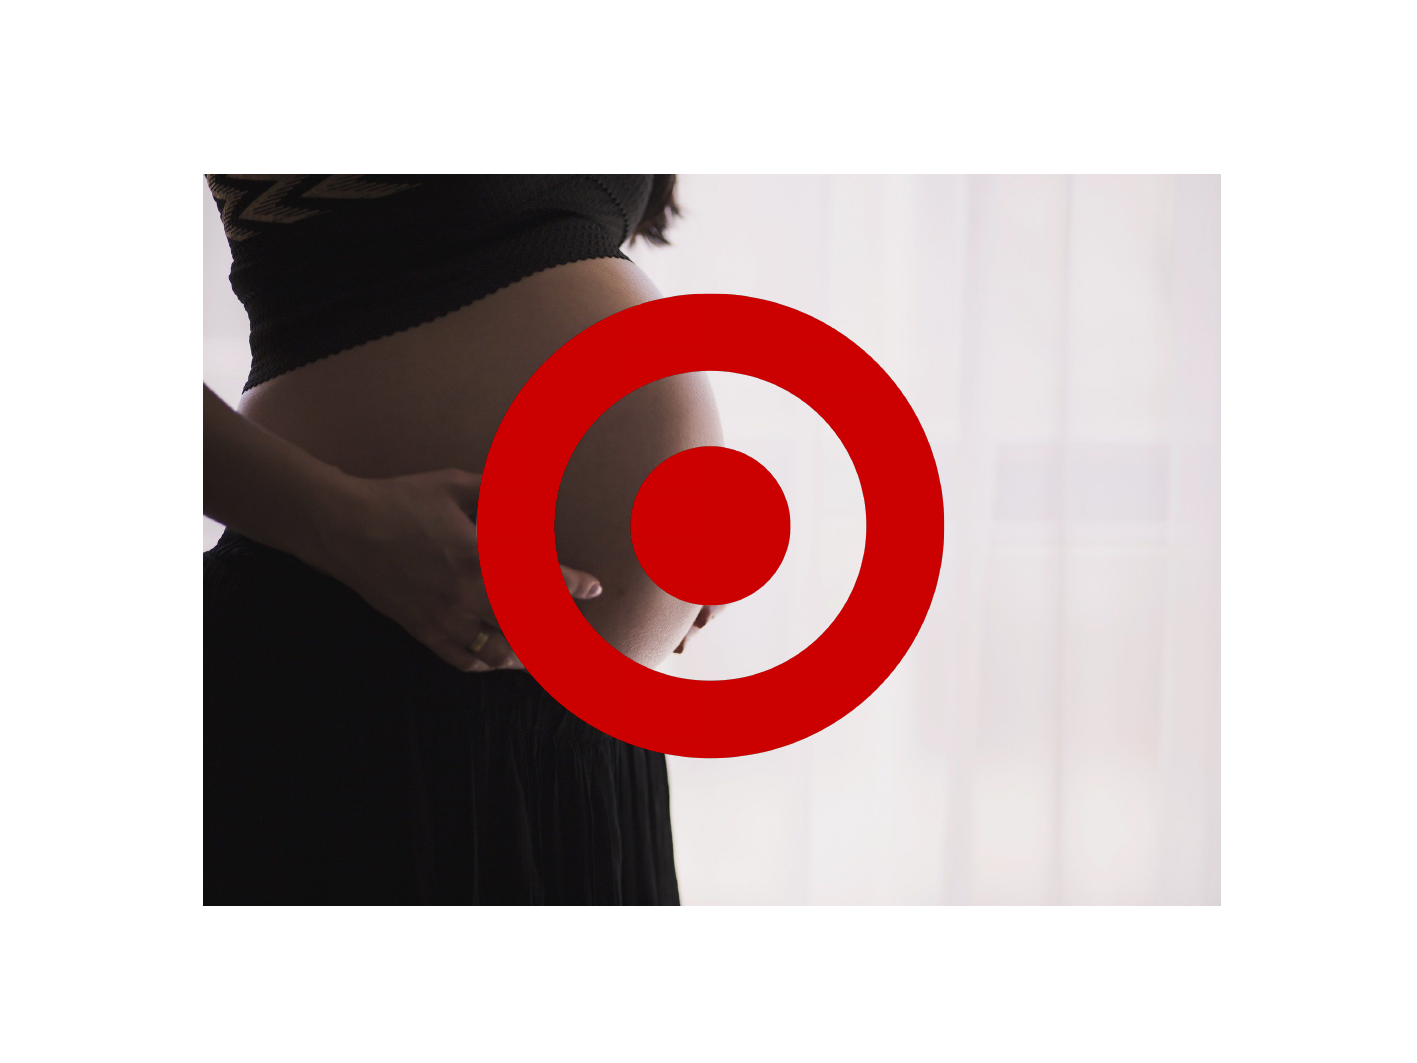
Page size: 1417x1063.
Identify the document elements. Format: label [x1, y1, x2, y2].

picture [203, 174, 1221, 906]
